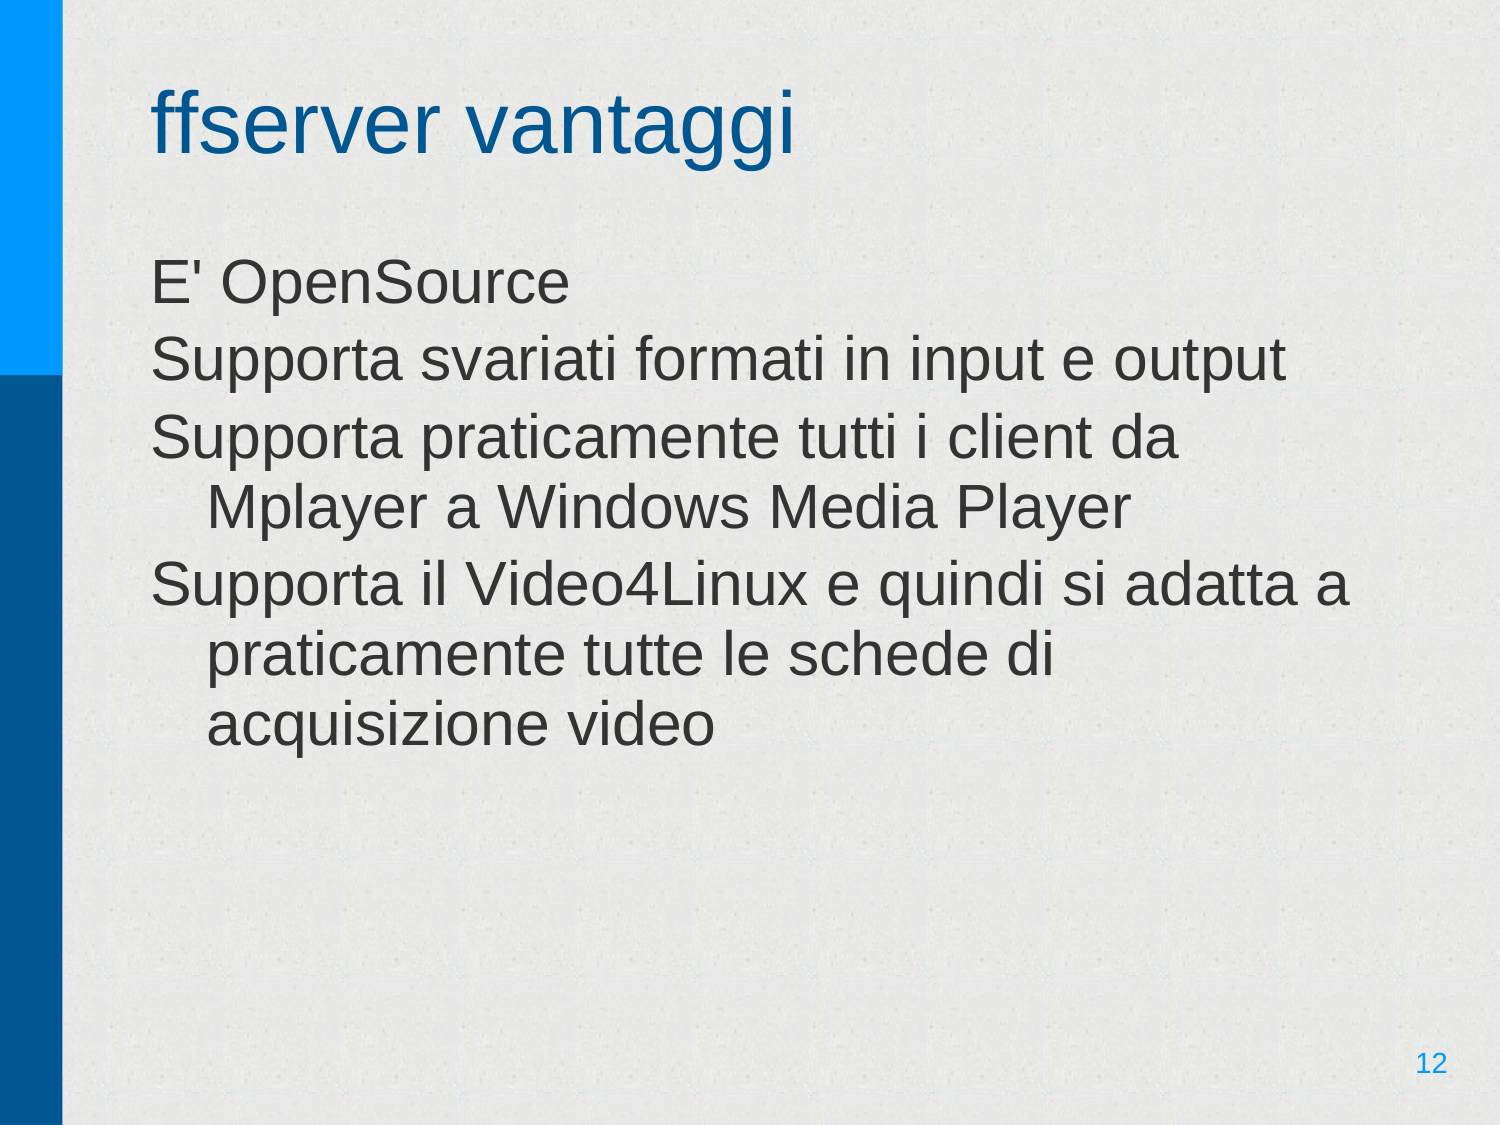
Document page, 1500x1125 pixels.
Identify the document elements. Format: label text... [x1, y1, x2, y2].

title ffserver vantaggi [149, 34, 1388, 223]
picture [63, 0, 1500, 1125]
list E' OpenSource Supporta svariati formati in input e output Supporta praticamente tutti i client da Mplayer a Windows Media Player Supporta il Video4Linux e quindi si adatta a praticamente tutte le schede di acquisizione video [149, 246, 1388, 976]
